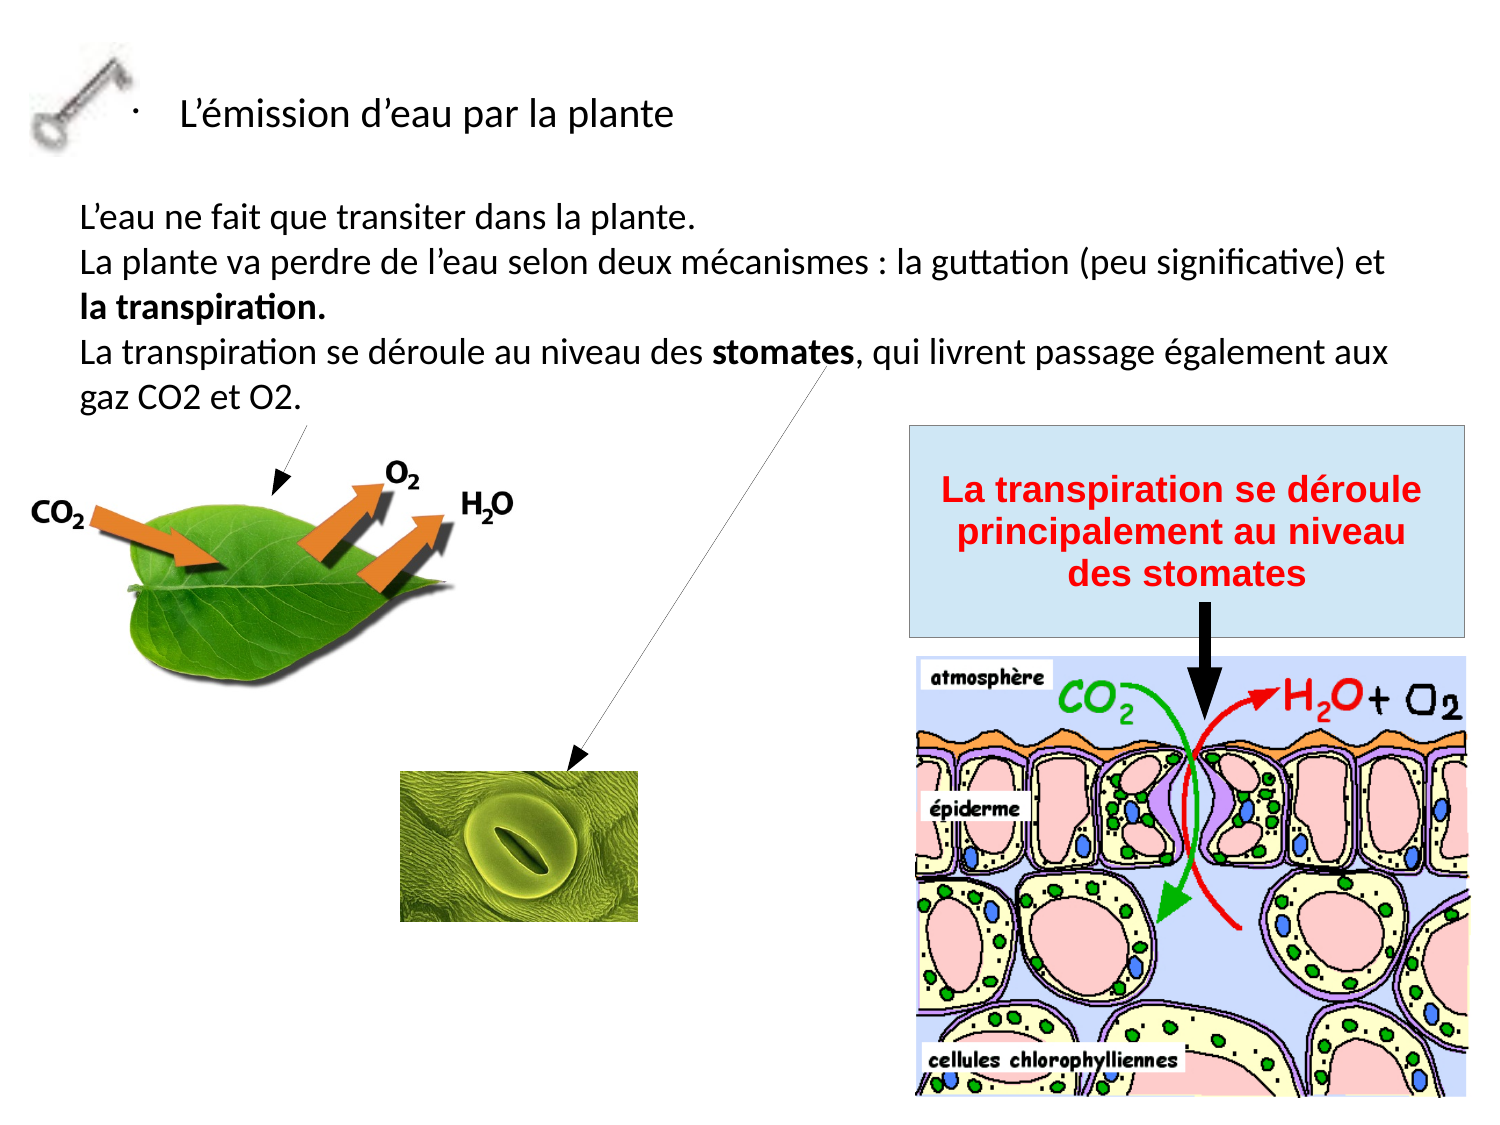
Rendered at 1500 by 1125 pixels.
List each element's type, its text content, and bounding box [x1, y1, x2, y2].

picture [915, 656, 1472, 1098]
text_box L’émission d’eau par la plante [117, 78, 1500, 144]
picture [29, 42, 140, 157]
picture [400, 771, 638, 922]
picture [19, 425, 544, 721]
text_box L’eau ne fait que transiter dans la plante. La plante va perdre de l’eau selon deux mécanismes : la guttation (peu significative) et la transpiration. La transpiration se déroule au niveau des stomates, qui livrent passage également aux gaz CO2 et O2. [64, 184, 1436, 515]
text_box La transpiration se déroule principalement au niveau des stomates [909, 425, 1465, 638]
